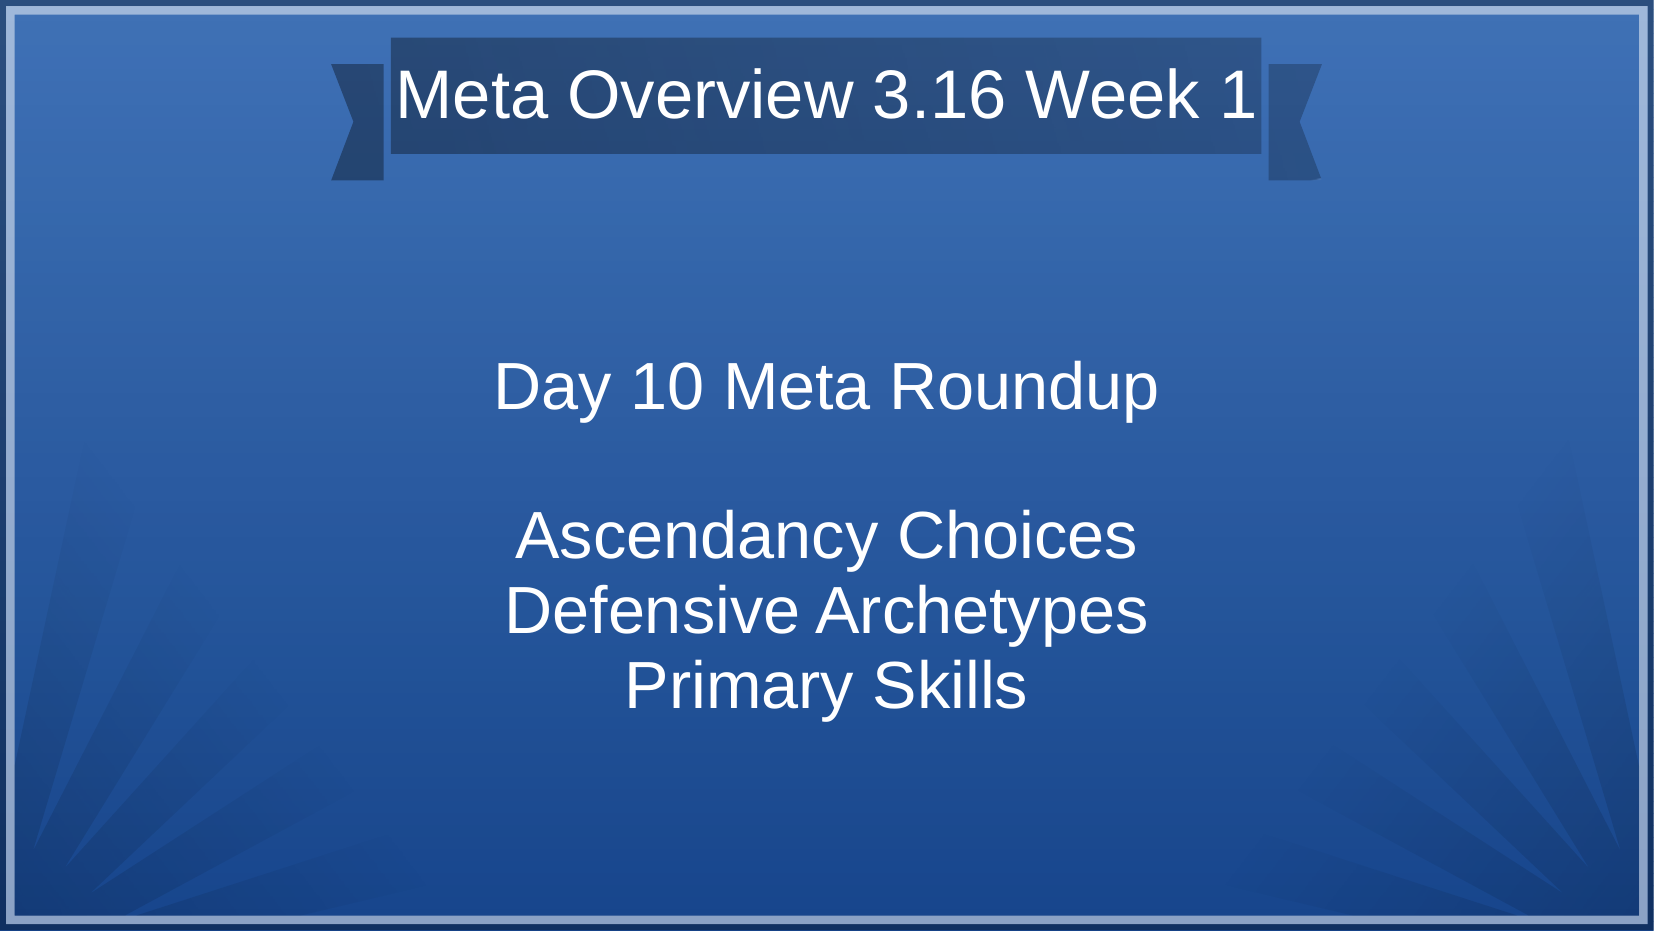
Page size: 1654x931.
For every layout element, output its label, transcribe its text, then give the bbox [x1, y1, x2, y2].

subtitle Day 10 Meta Roundup Ascendancy Choices Defensive Archetypes Primary Skills [82, 224, 1571, 848]
title Meta Overview 3.16 Week 1 [389, 35, 1264, 154]
